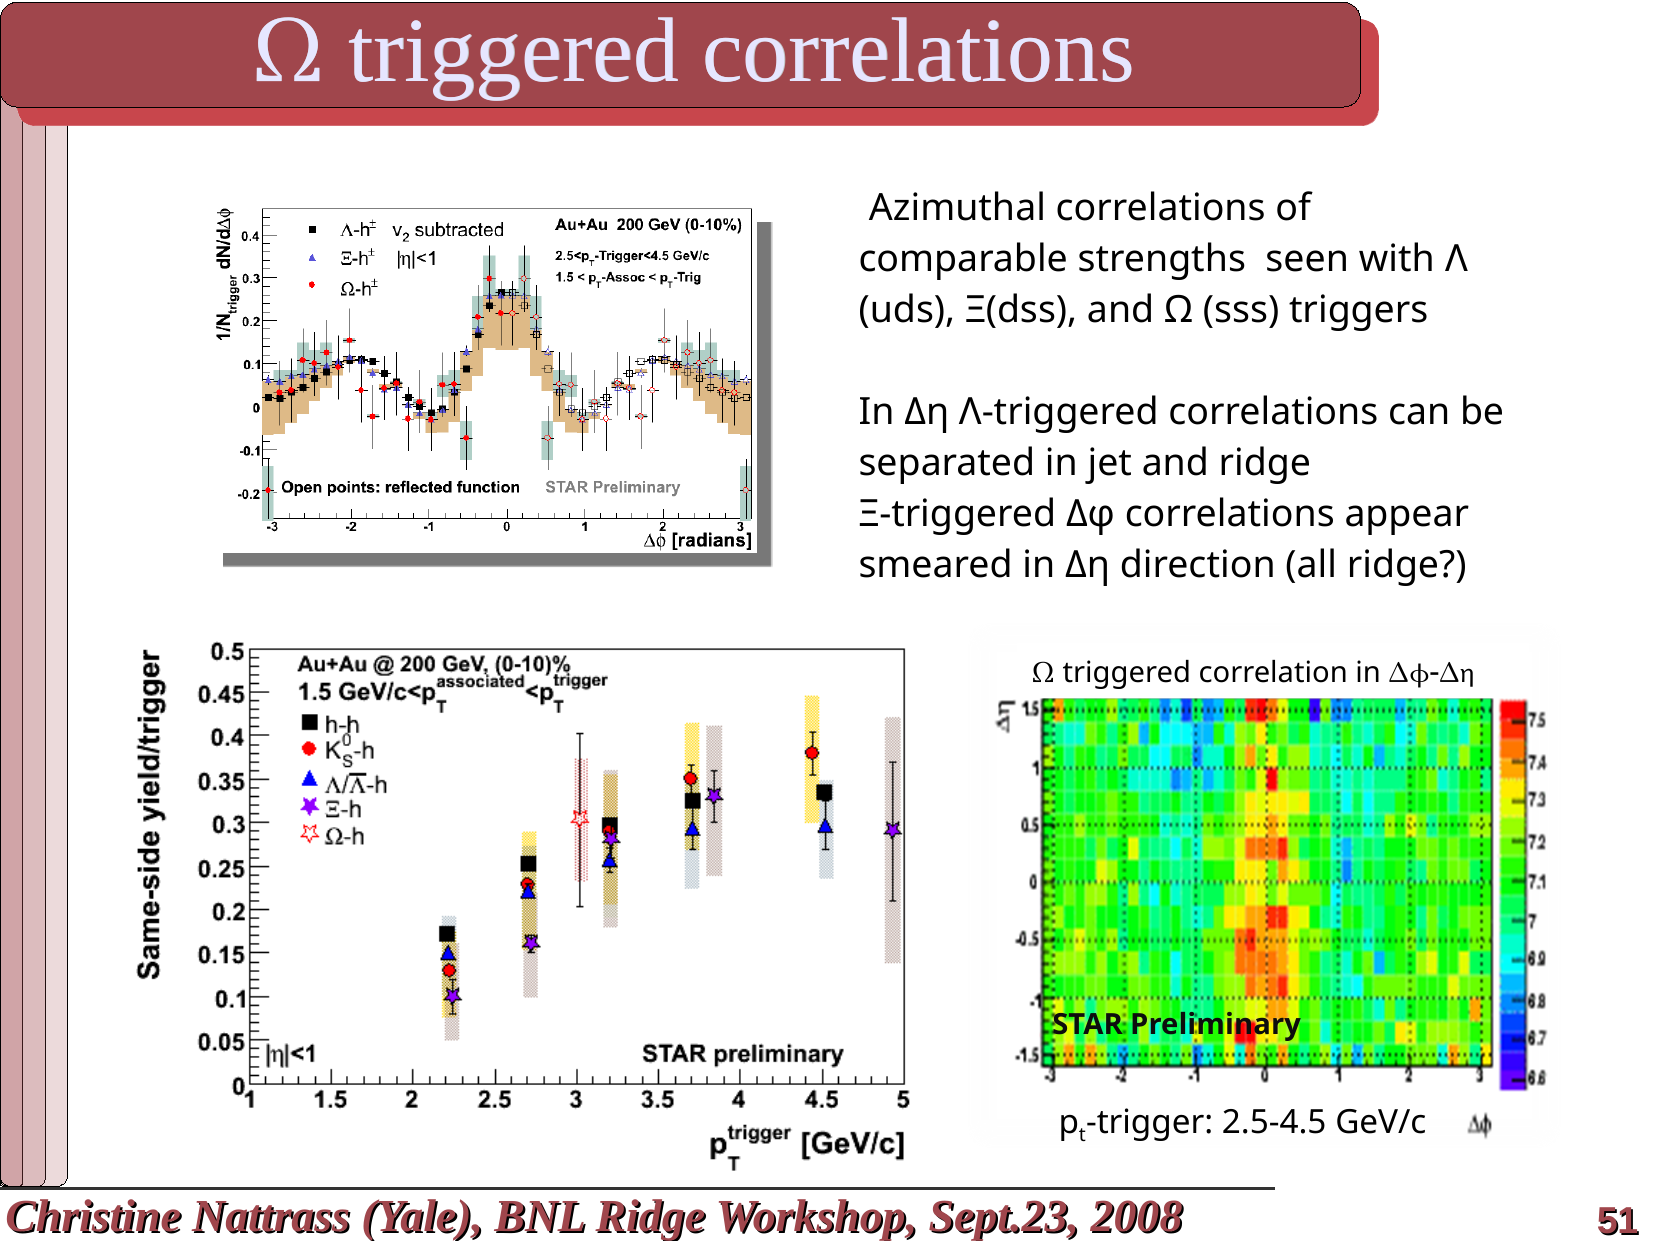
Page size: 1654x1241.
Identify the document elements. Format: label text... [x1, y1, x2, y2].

text_box STAR Preliminary [1037, 995, 1651, 1109]
title  triggered correlations [0, 0, 1388, 107]
picture [1482, 1109, 1567, 1153]
text_box Azimuthal correlations of comparable strengths seen with Λ (uds), Ξ(dss), and Ω (sss) triggers In Δη Λ-triggered correlations can be separated in jet and ridge Ξ-triggered Δφ correlations appear smeared in Δη direction (all ridge?) [843, 172, 1544, 597]
picture [75, 590, 948, 1178]
text_box pt-trigger: 2.5-4.5 GeV/c [1043, 1089, 1482, 1155]
picture [207, 205, 757, 553]
picture [962, 617, 1567, 1153]
text_box  triggered correlation in - [1016, 643, 1530, 699]
